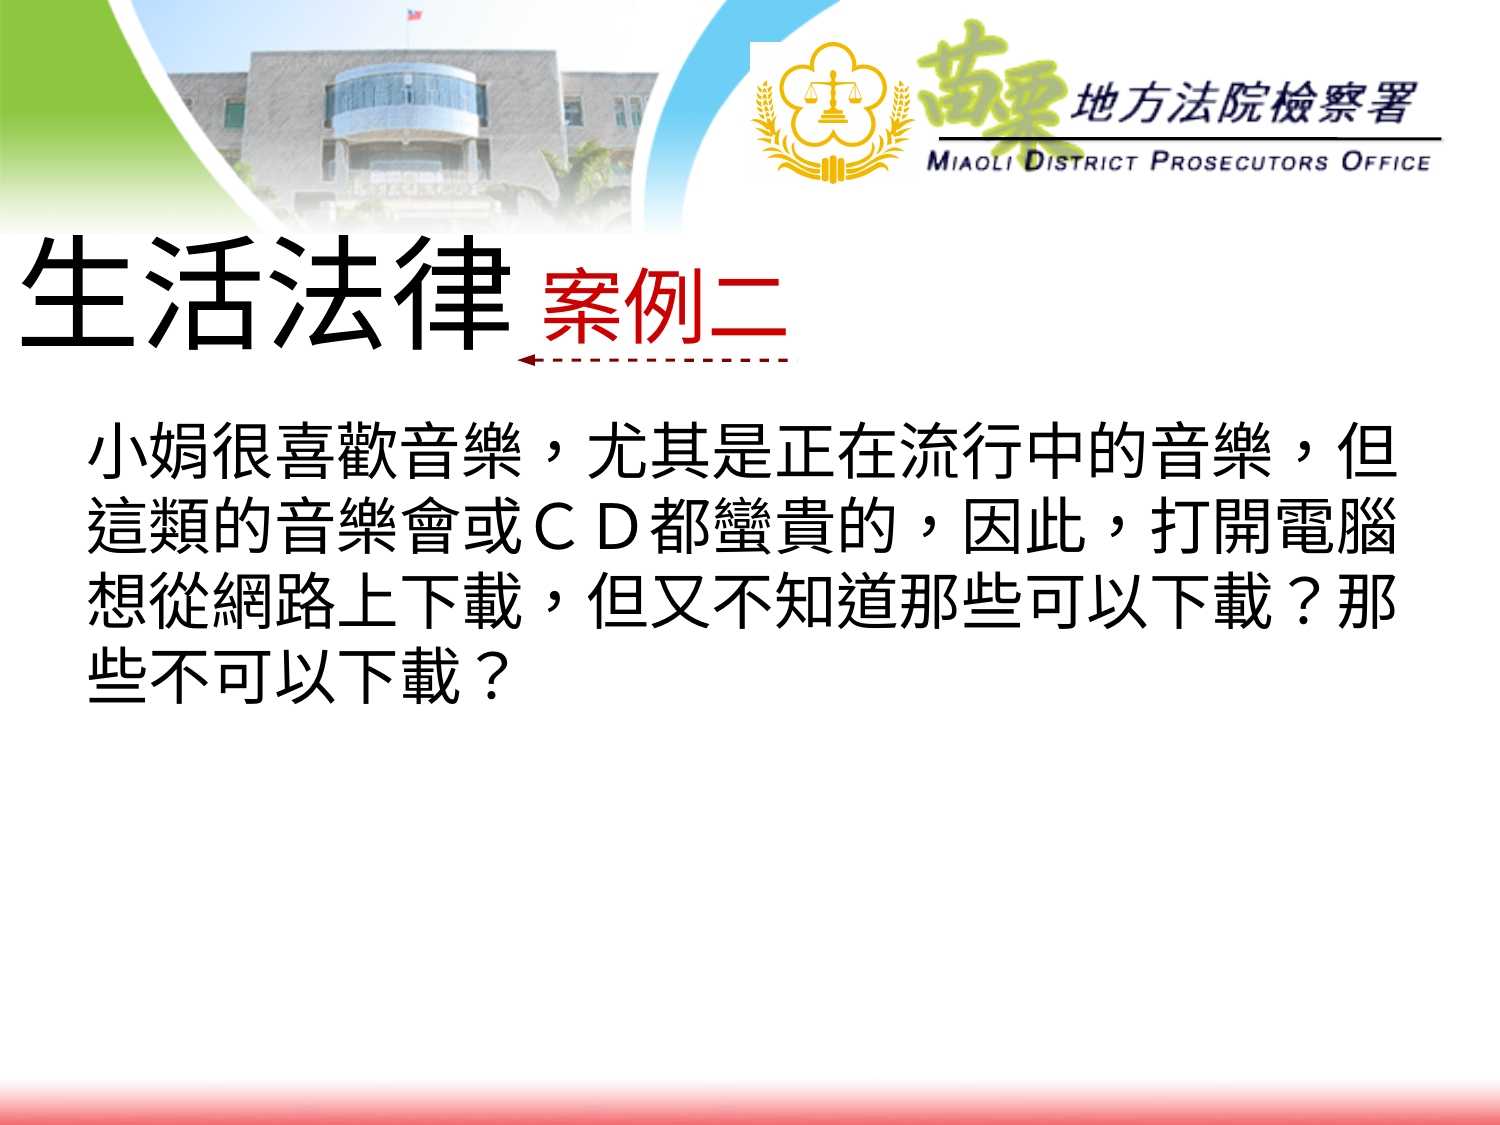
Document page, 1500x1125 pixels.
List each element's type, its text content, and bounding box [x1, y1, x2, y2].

text_box 案例二 [531, 247, 805, 362]
picture [0, 1026, 1500, 1125]
text_box 生活法律 [0, 208, 531, 374]
text_box 小娟很喜歡音樂，尤其是正在流行中的音樂，但這類的音樂會或ＣＤ都蠻貴的，因此，打開電腦想從網路上下載，但又不知道那些可以下載？那些不可以下載？ [72, 405, 1428, 720]
